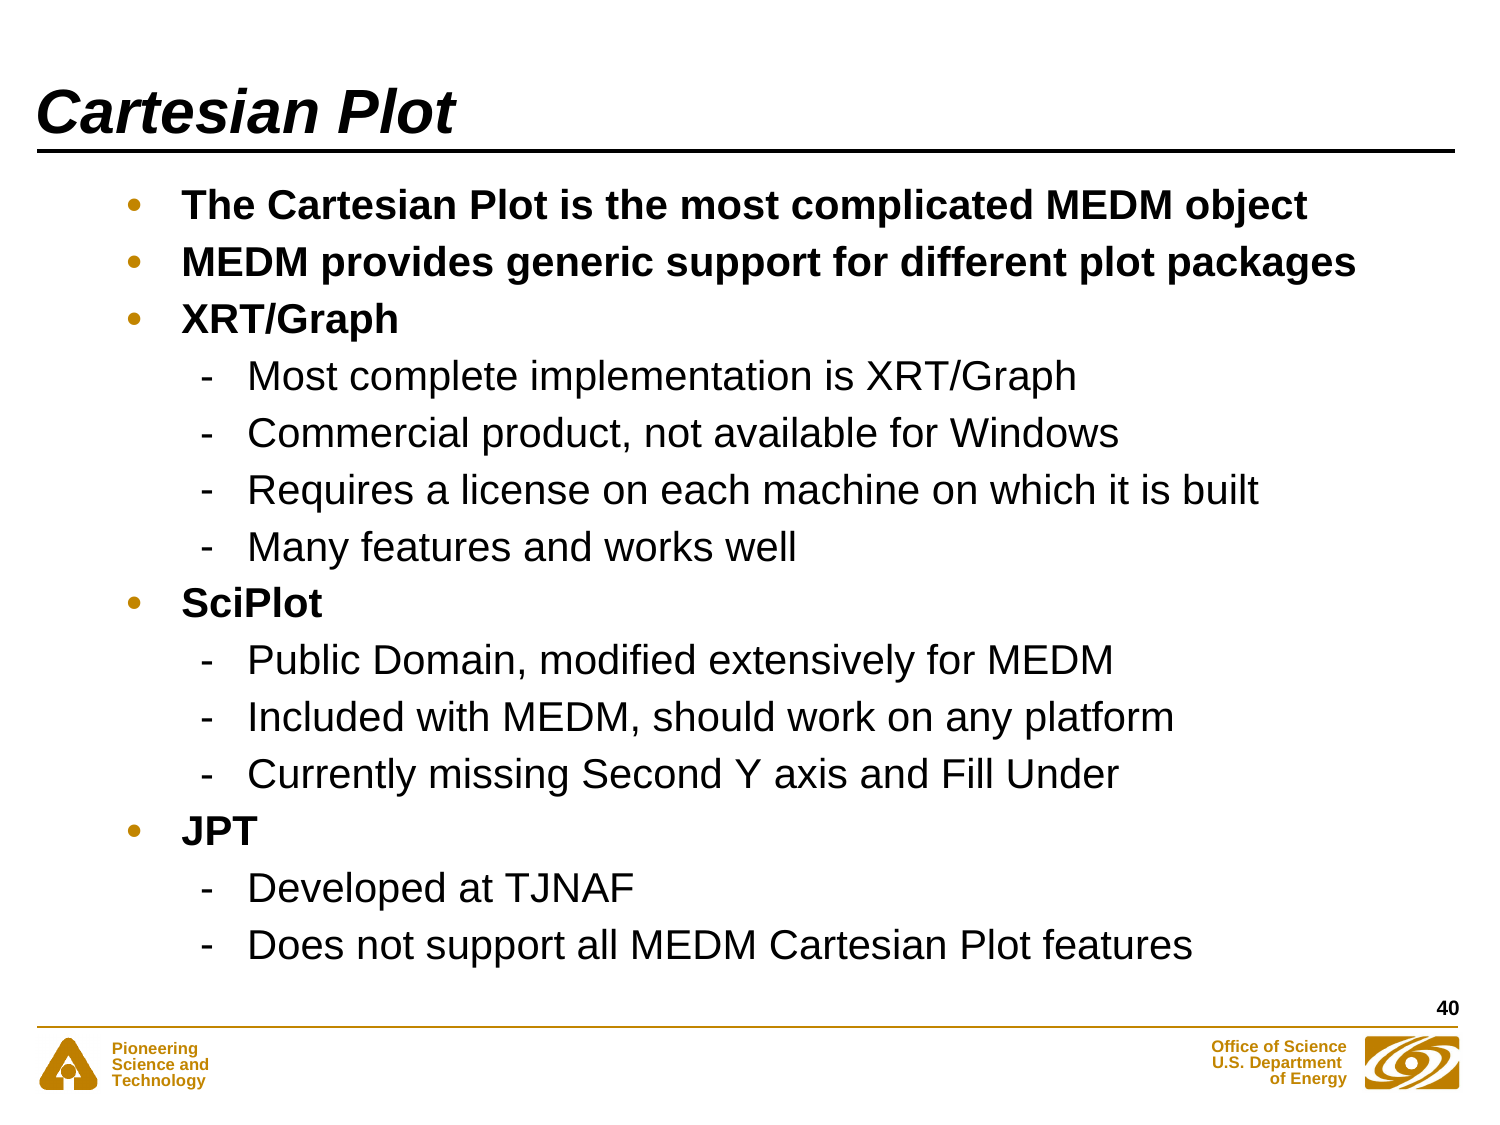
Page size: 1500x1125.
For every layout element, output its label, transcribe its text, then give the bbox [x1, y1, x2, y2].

picture [1362, 1032, 1463, 1093]
title Cartesian Plot [21, 75, 1459, 154]
picture [35, 1034, 101, 1094]
list The Cartesian Plot is the most complicated MEDM object MEDM provides generic support for different plot packages XRT/Graph Most complete implementation is XRT/Graph Commercial product, not available for Windows Requires a license on each machine on which it is built Many features and works well SciPlot Public Domain, modified extensively for MEDM Included with MEDM, should work on any platform Currently missing Second Y axis and Fill Under JPT Developed at TJNAF Does not support all MEDM Cartesian Plot features [110, 174, 1455, 1019]
